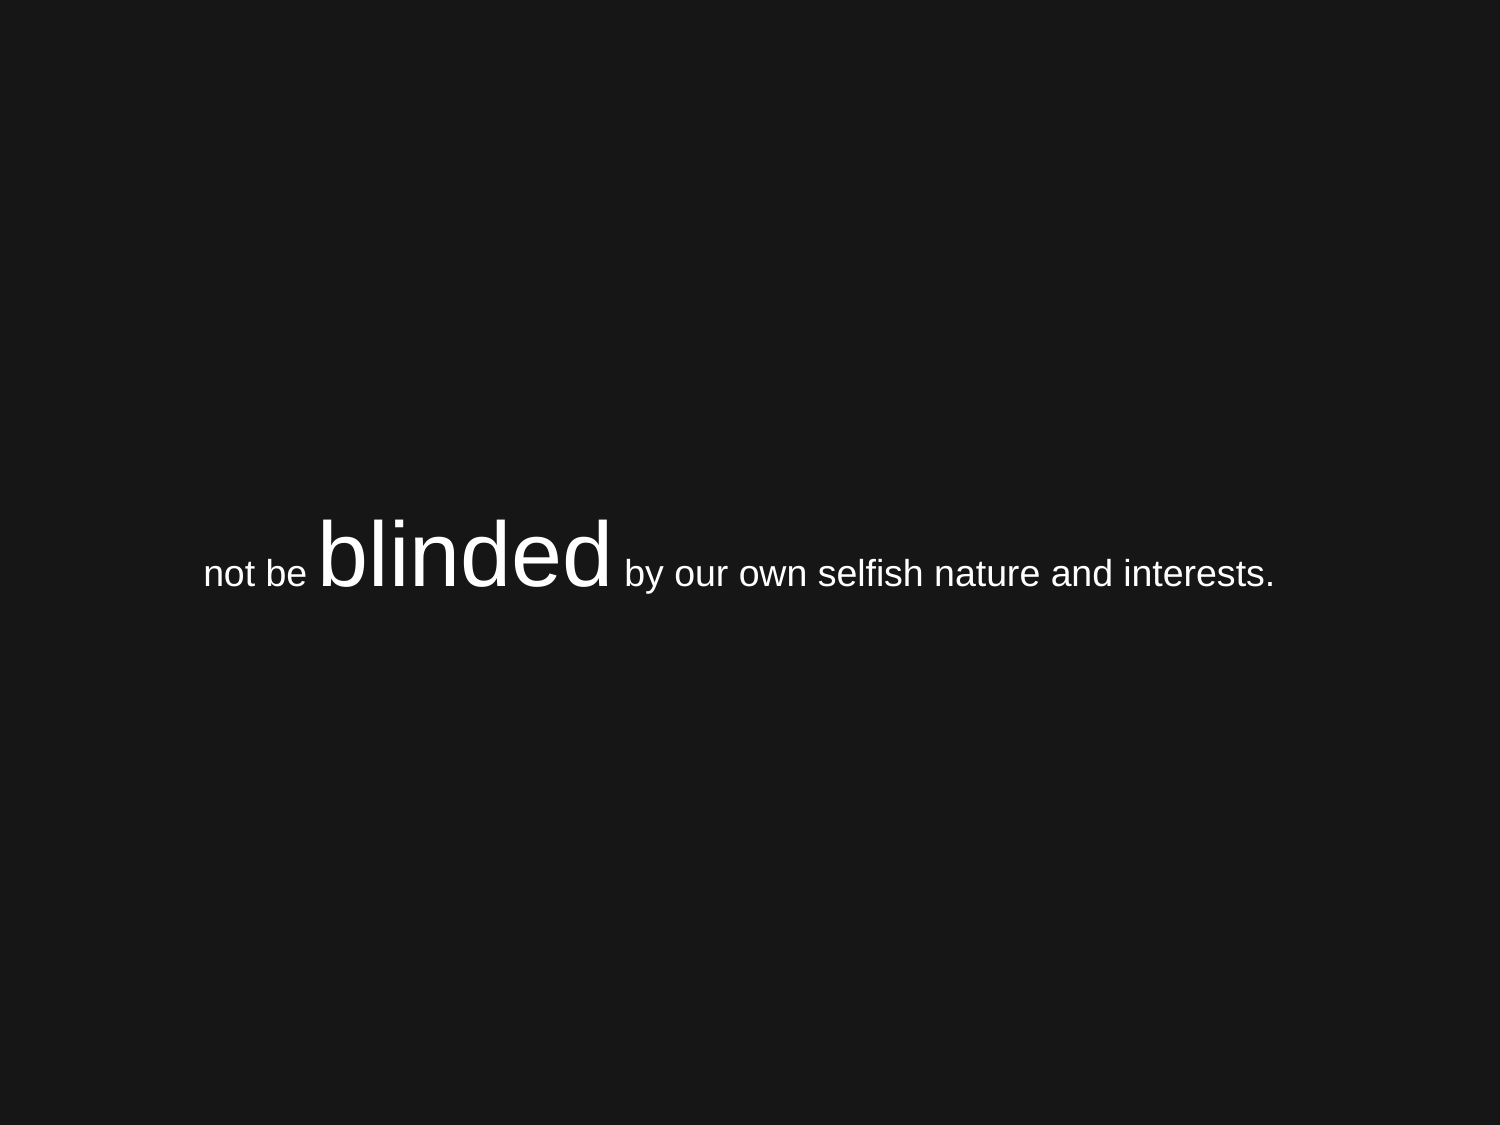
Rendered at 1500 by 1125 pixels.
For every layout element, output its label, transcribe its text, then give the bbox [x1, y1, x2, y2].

text_box not be blinded by our own selfish nature and interests. [0, 487, 1500, 613]
